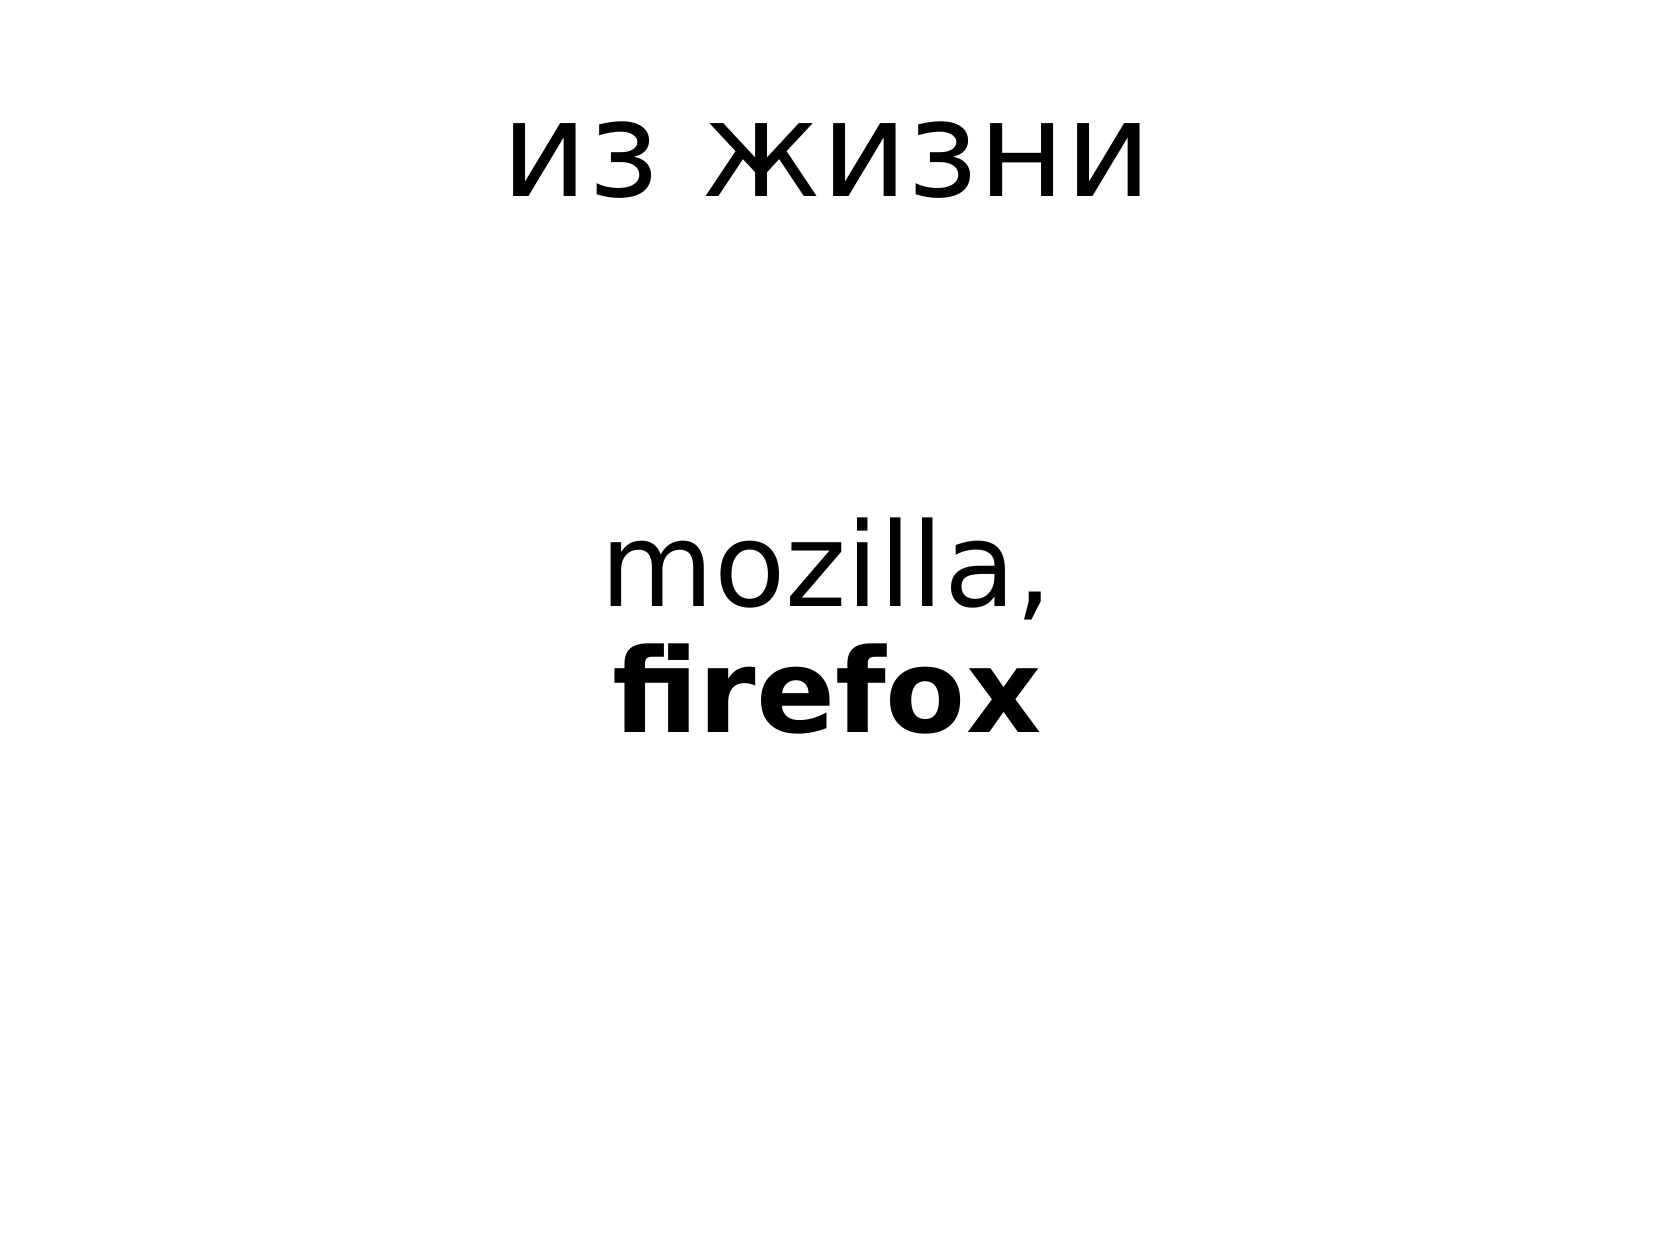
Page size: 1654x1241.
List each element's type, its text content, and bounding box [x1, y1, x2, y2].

subtitle mozilla, firefox [82, 290, 1571, 1109]
title из жизни [82, 49, 1571, 257]
